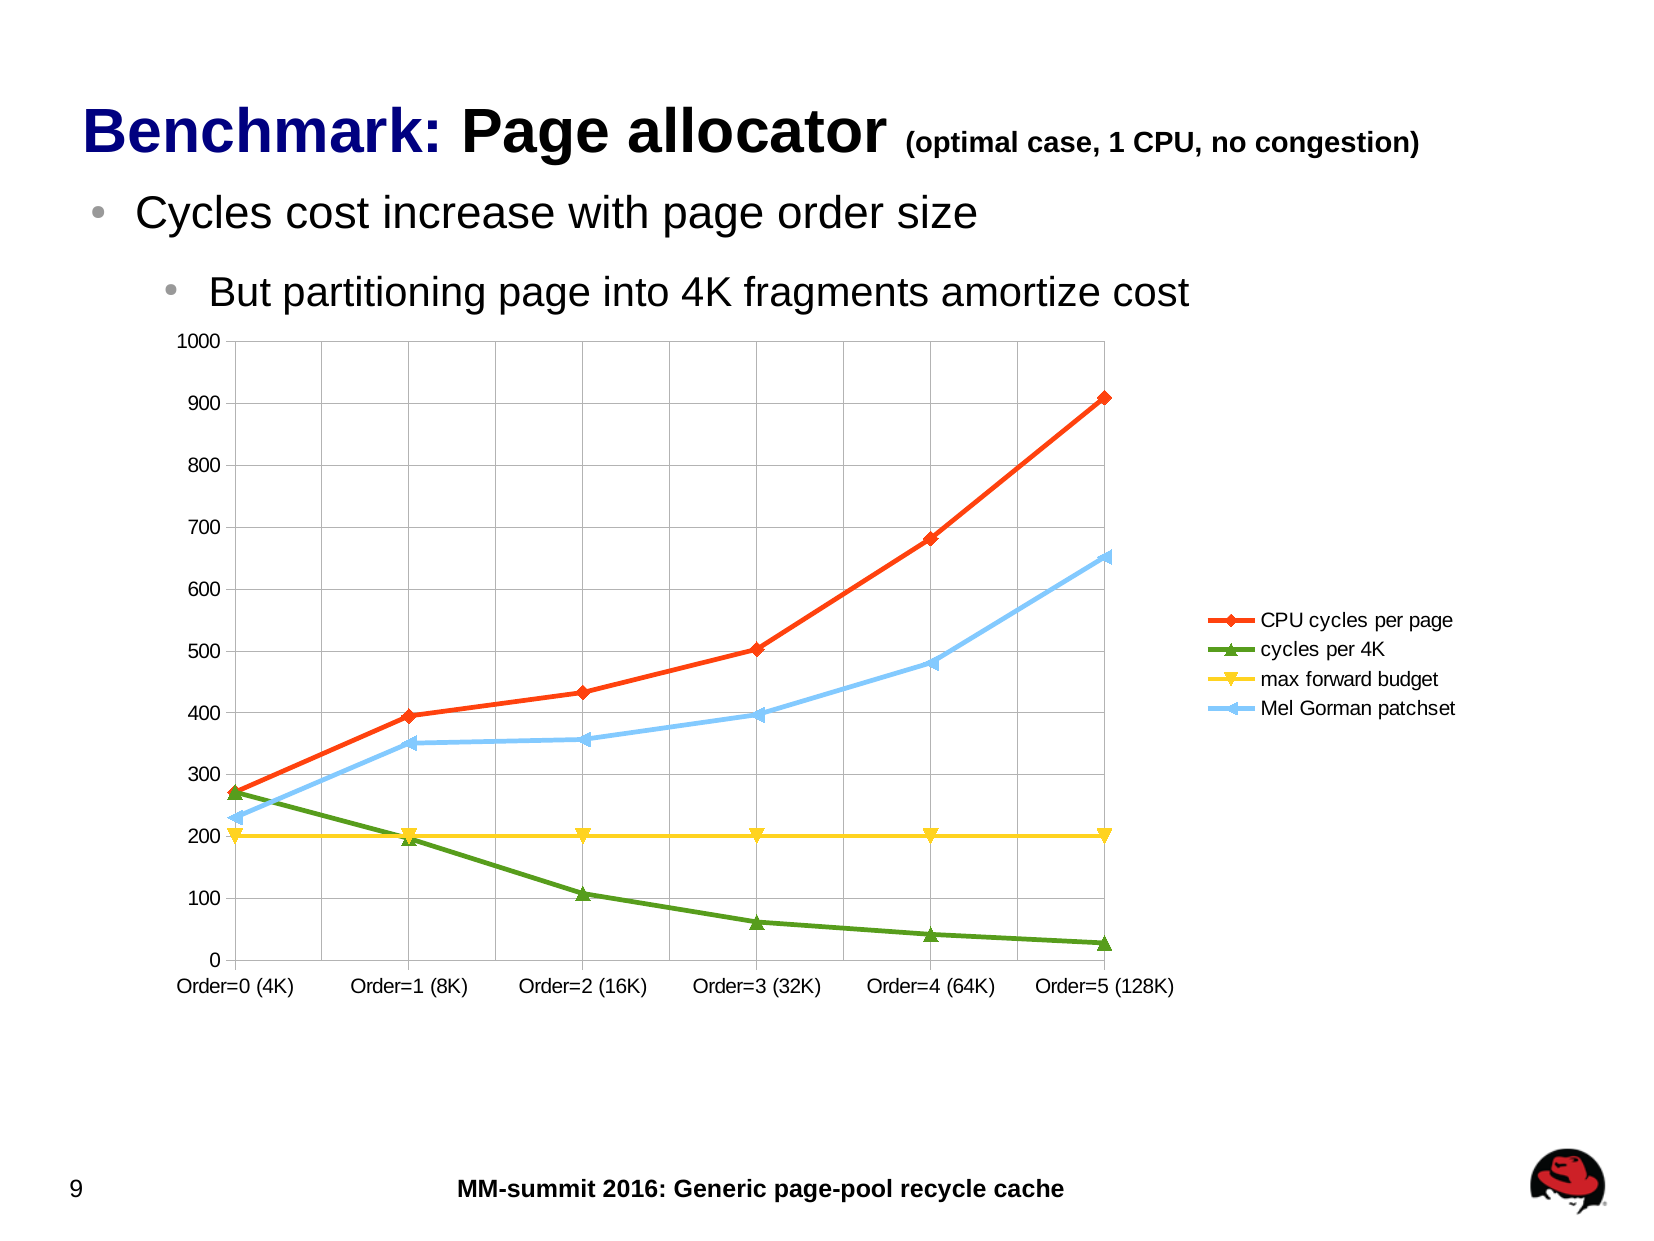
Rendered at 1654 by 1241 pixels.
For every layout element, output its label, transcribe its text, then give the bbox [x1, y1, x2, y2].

chart [150, 468, 1476, 1013]
title Benchmark: Page allocator (optimal case, 1 CPU, no congestion) [82, 37, 1571, 226]
picture [1529, 1146, 1613, 1224]
list Cycles cost increase with page order size But partitioning page into 4K fragments amortize cost [75, 187, 1564, 468]
